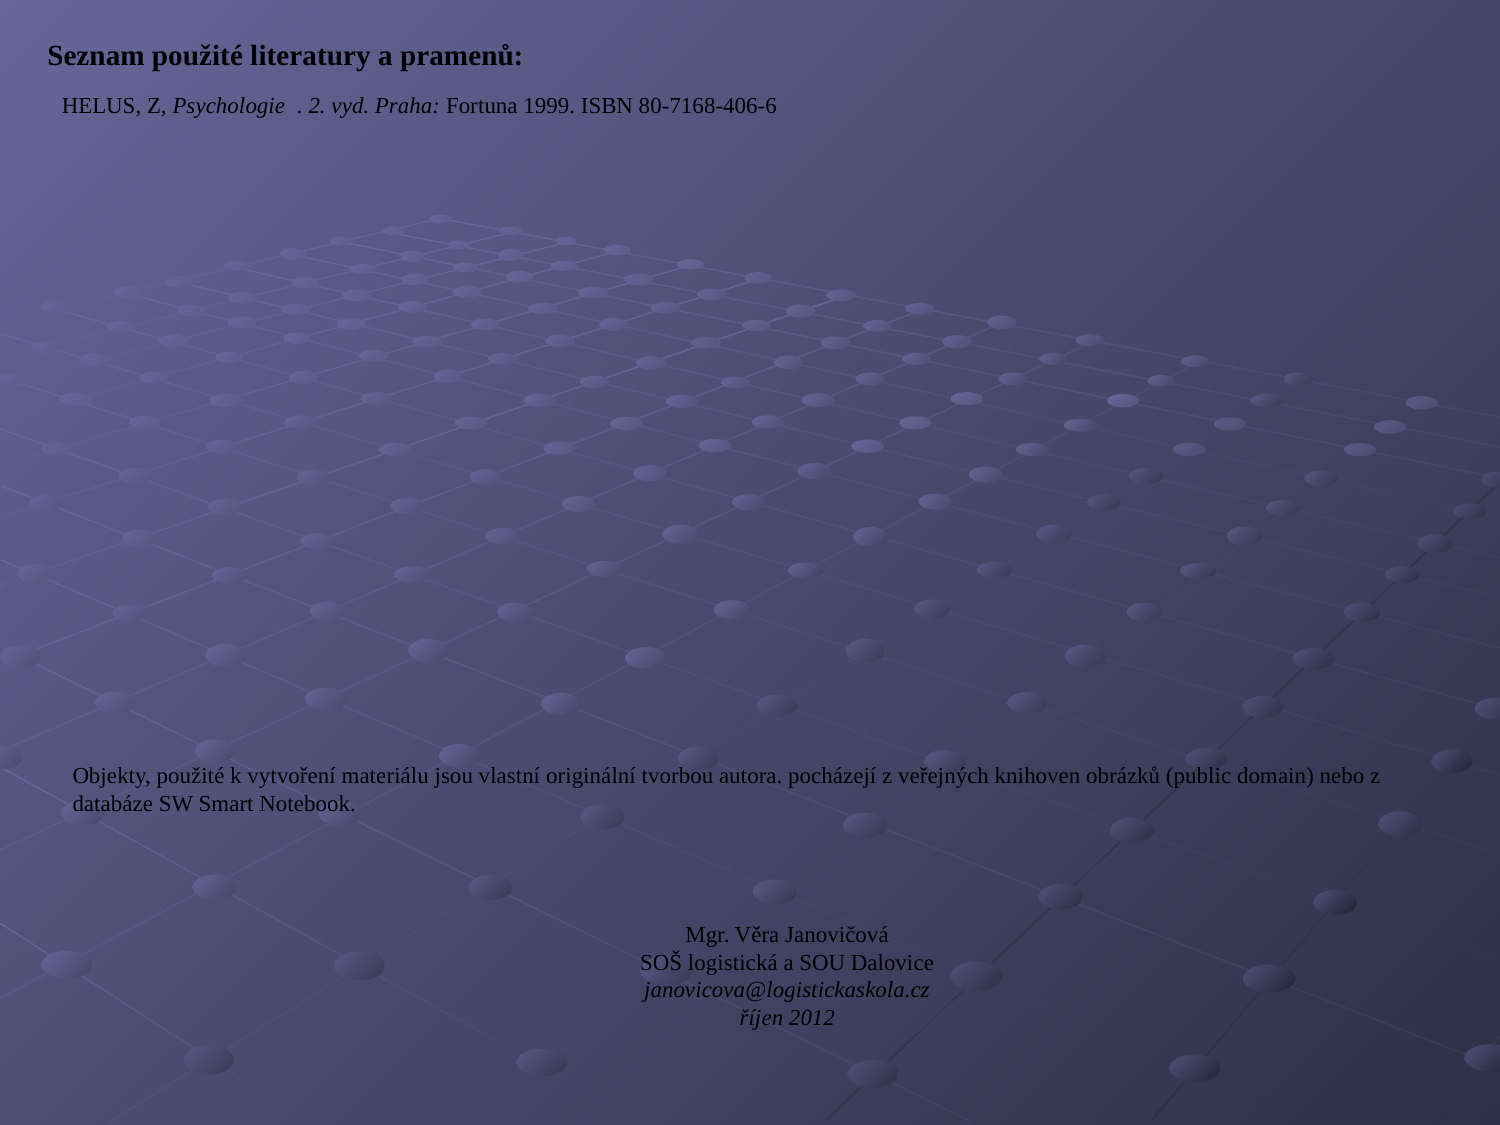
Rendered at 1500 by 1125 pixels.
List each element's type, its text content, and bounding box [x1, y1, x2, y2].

text_box Objekty, použité k vytvoření materiálu jsou vlastní originální tvorbou autora. pocházejí z veřejných knihoven obrázků (public domain) nebo z databáze SW Smart Notebook. [58, 753, 1442, 823]
text_box Seznam použité literatury a pramenů: [33, 29, 762, 79]
text_box Mgr. Věra Janovičová SOŠ logistická a SOU Dalovice janovicova@logistickaskola.cz říjen 2012 [494, 913, 1080, 1041]
text_box HELUS, Z, Psychologie . 2. vyd. Praha: Fortuna 1999. ISBN 80-7168-406-6 [48, 84, 1310, 126]
